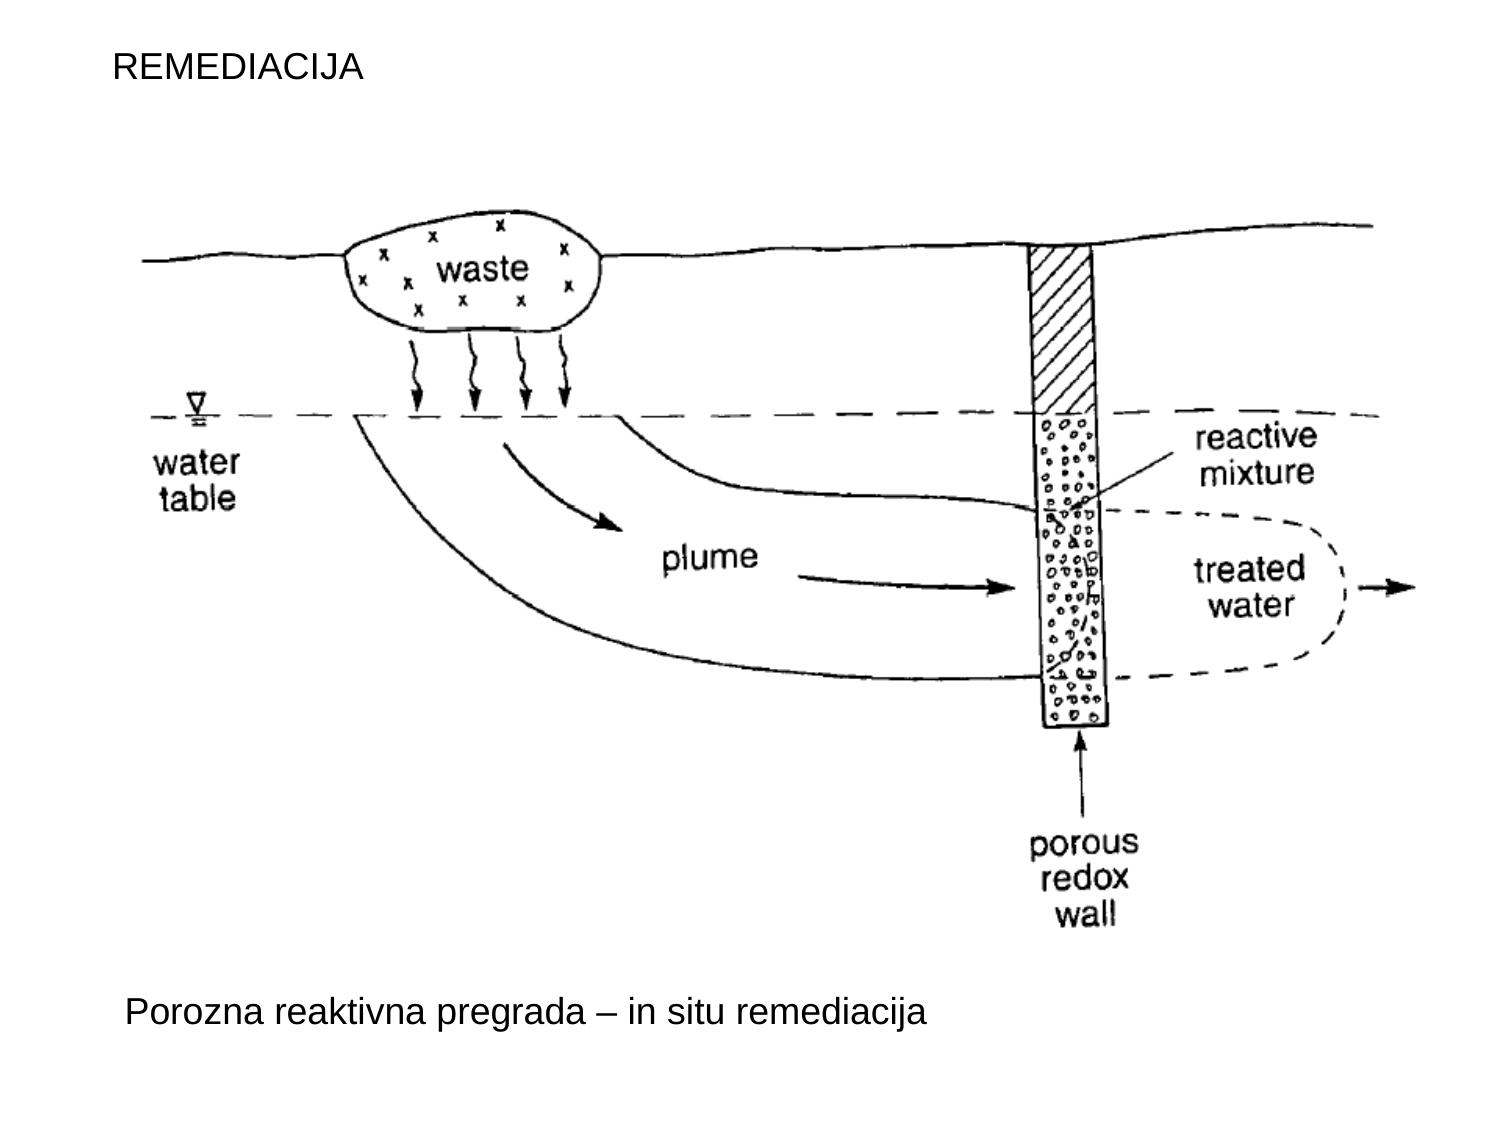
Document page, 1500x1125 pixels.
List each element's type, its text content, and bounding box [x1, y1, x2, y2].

text_box REMEDIACIJA [97, 34, 380, 95]
text_box Porozna reaktivna pregrada – in situ remediacija [109, 979, 943, 1040]
picture [65, 191, 1436, 934]
